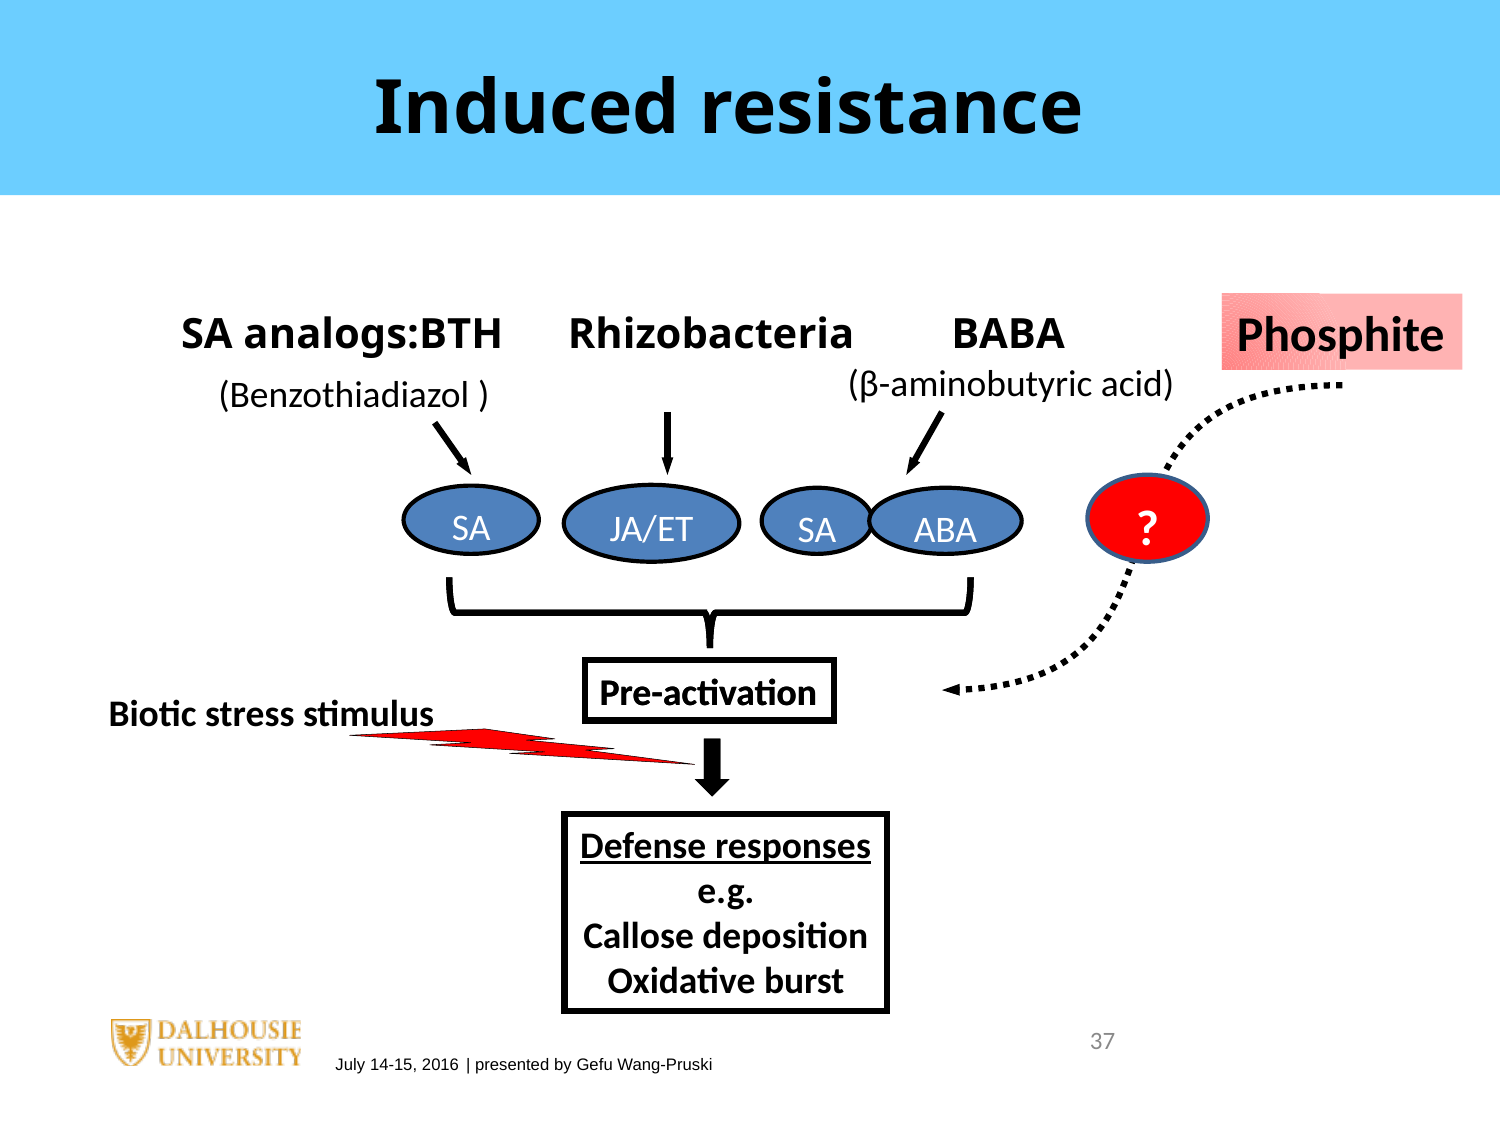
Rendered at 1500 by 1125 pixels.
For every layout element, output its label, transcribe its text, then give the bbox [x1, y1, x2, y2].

text_box (Benzothiadiazol ) [194, 363, 517, 424]
text_box [699, 740, 725, 794]
title Induced resistance [359, 51, 1157, 170]
text_box Defense responses e.g. Callose deposition Oxidative burst [564, 813, 888, 1011]
text_box (β-aminobutyric acid) [832, 351, 1195, 412]
text_box Pre-activation [584, 660, 834, 721]
text_box [349, 728, 695, 765]
text_box JA/ET [563, 484, 740, 562]
text_box 37 [1074, 1016, 1426, 1063]
text_box SA [761, 487, 871, 554]
text_box Biotic stress stimulus [93, 681, 456, 743]
list SA analogs:BTH Rhizobacteria BABA [112, 305, 1152, 379]
text_box SA [403, 485, 539, 554]
text_box ? [1087, 474, 1208, 562]
text_box ABA [869, 487, 1022, 554]
text_box Phosphite [1221, 293, 1463, 370]
